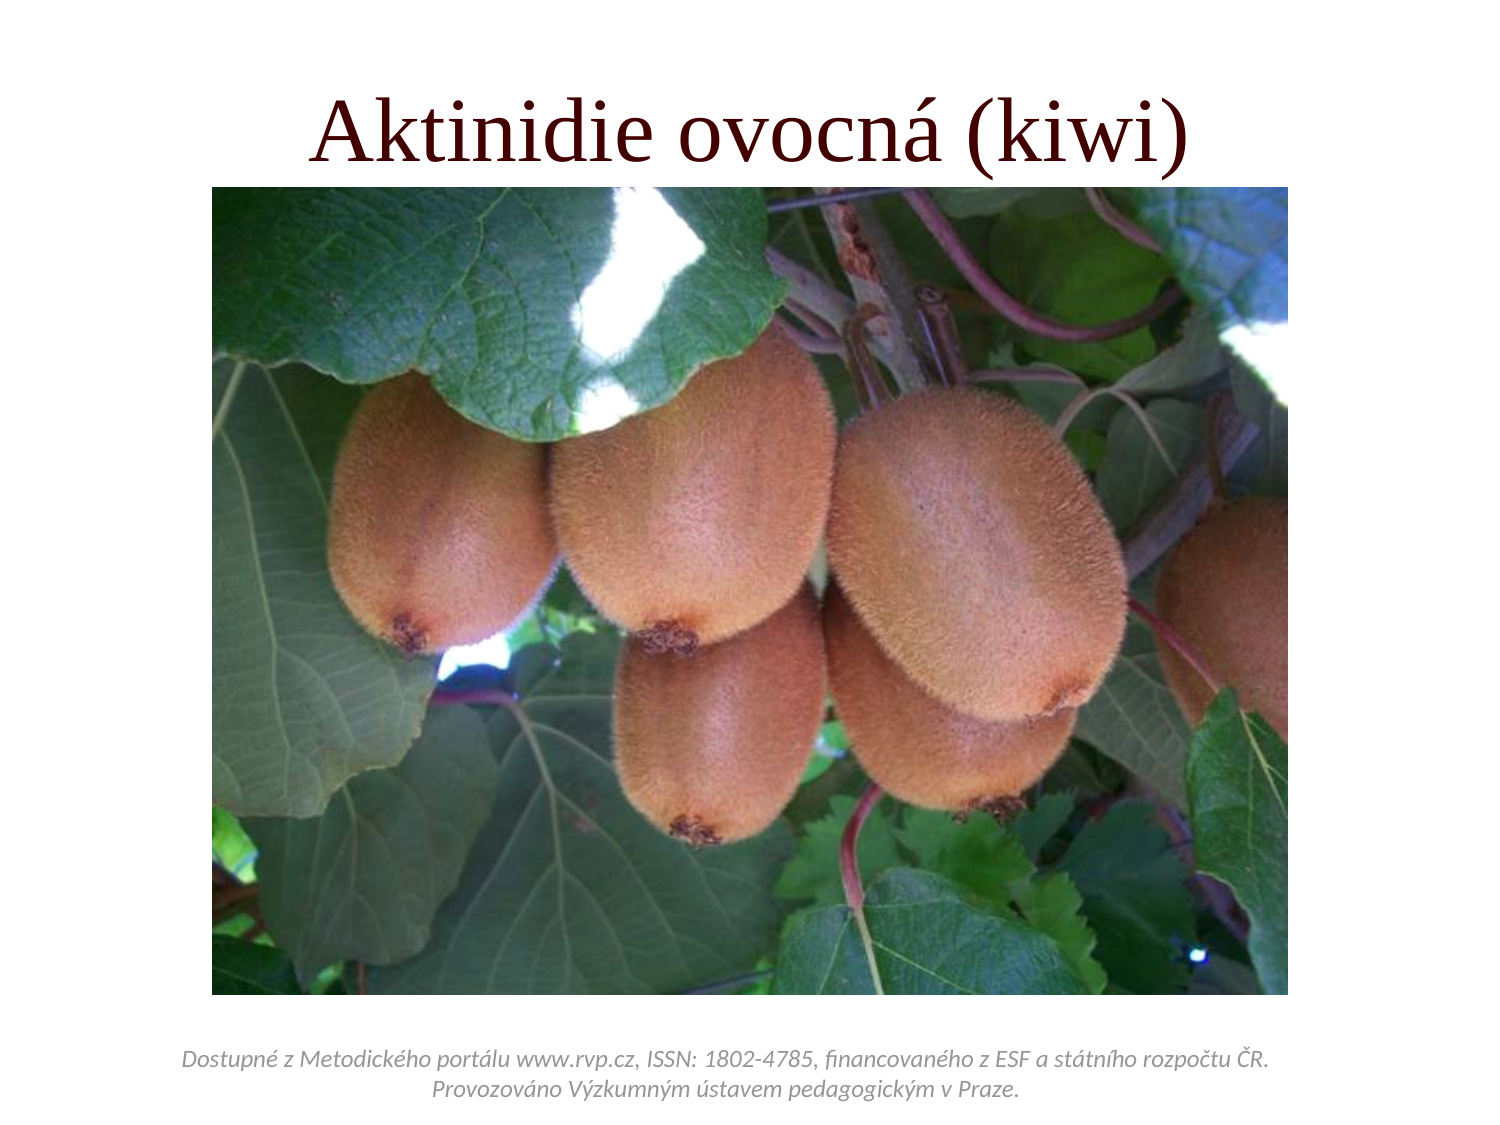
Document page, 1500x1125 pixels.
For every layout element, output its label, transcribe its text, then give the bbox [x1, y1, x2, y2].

text_box Dostupné z Metodického portálu www.rvp.cz, ISSN: 1802-4785, financovaného z ESF a státního rozpočtu ČR. Provozováno Výzkumným ústavem pedagogickým v Praze. [105, 1042, 1348, 1103]
text_box [212, 187, 1288, 995]
title Aktinidie ovocná (kiwi) [75, 0, 1426, 188]
